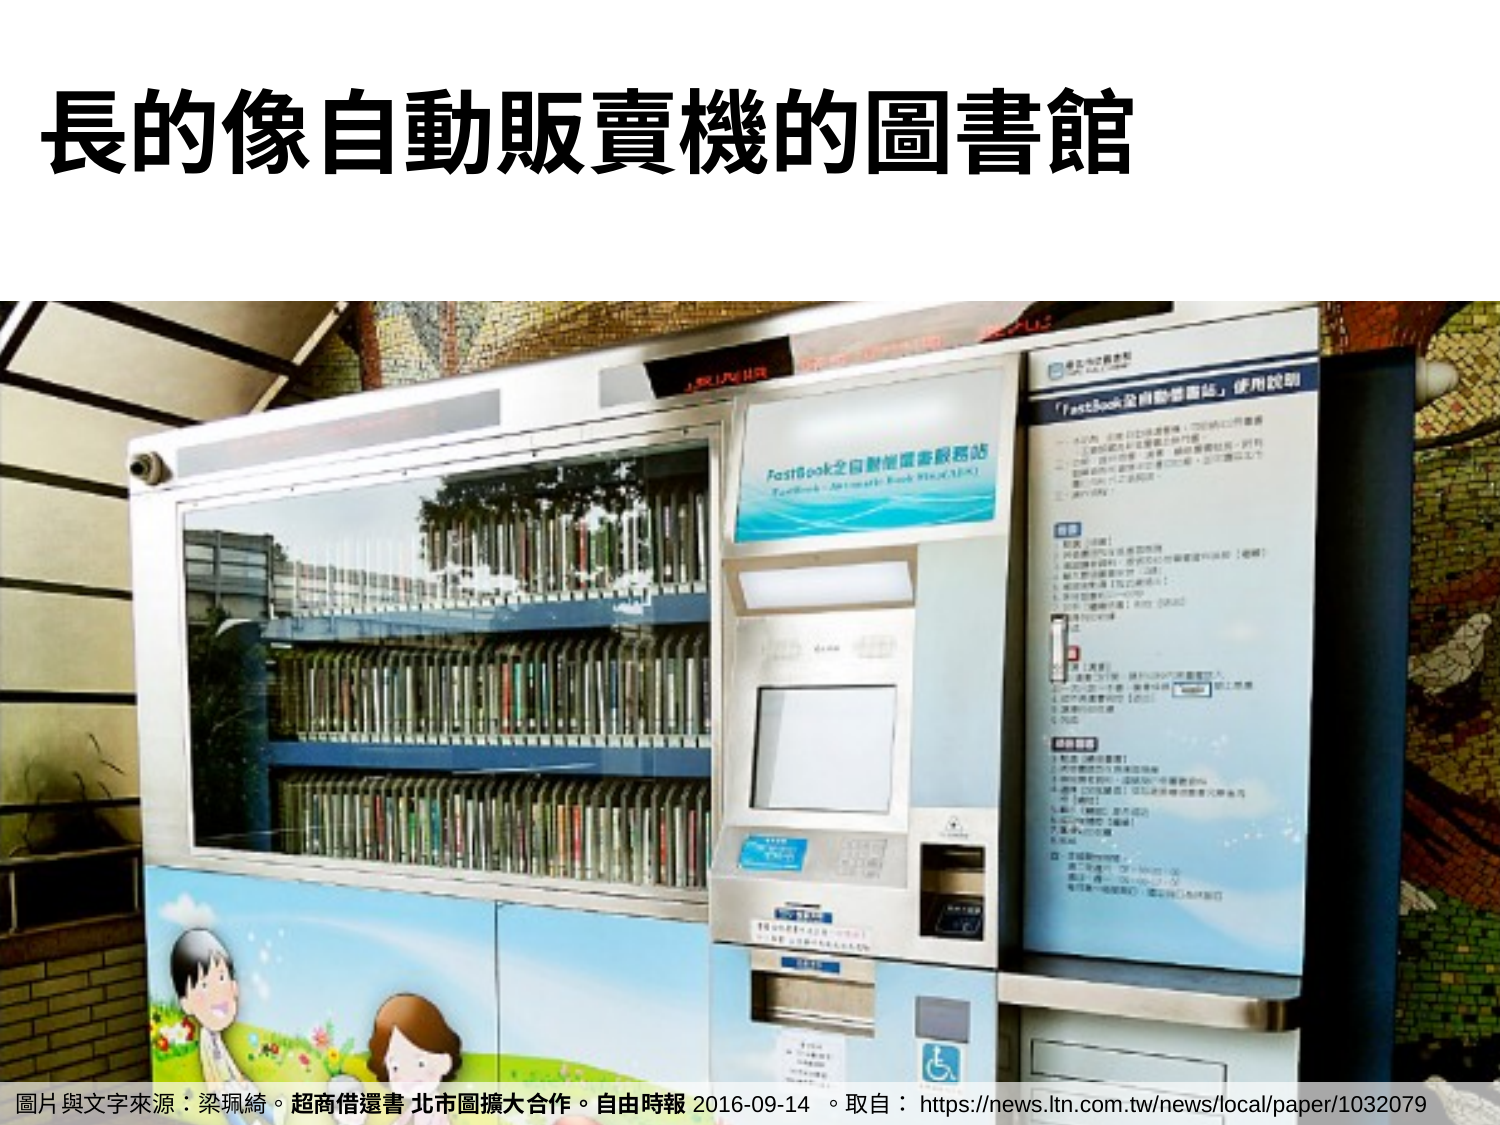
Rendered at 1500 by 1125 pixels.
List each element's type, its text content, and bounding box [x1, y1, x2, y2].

picture [0, 301, 1500, 1082]
text_box 圖片與文字來源：梁珮綺。超商借還書 北市圖擴大合作。自由時報2016-09-14 。取自：https://news.ltn.com.tw/news/local/paper/1032079 [0, 1082, 1500, 1125]
title 長的像自動販賣機的圖書館 [22, 35, 1373, 224]
